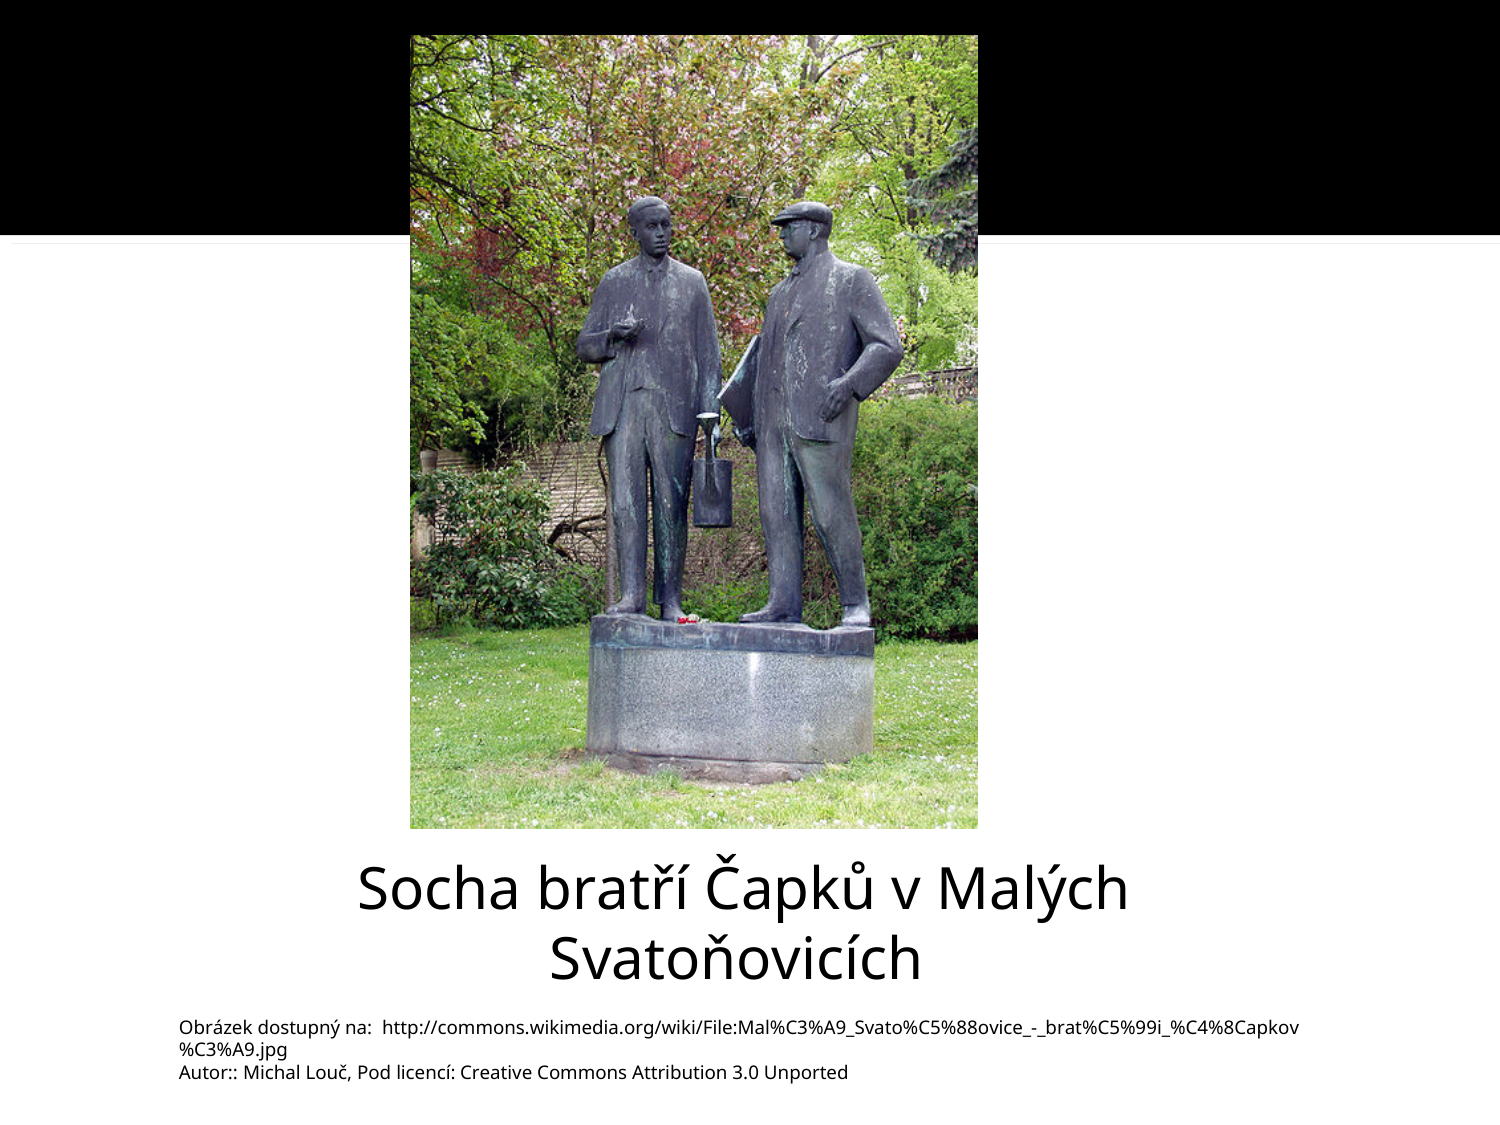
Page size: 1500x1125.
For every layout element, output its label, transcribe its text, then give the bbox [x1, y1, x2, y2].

text_box Socha bratří Čapků v Malých Svatoňovicích [175, 843, 1313, 1000]
text_box Obrázek dostupný na: http://commons.wikimedia.org/wiki/File:Mal%C3%A9_Svato%C5%88ovice_-_brat%C5%99i_%C4%8Capkov%C3%A9.jpg Autor:: Michal Louč, Pod licencí: Creative Commons Attribution 3.0 Unported [163, 1007, 1407, 1091]
picture [410, 35, 978, 829]
